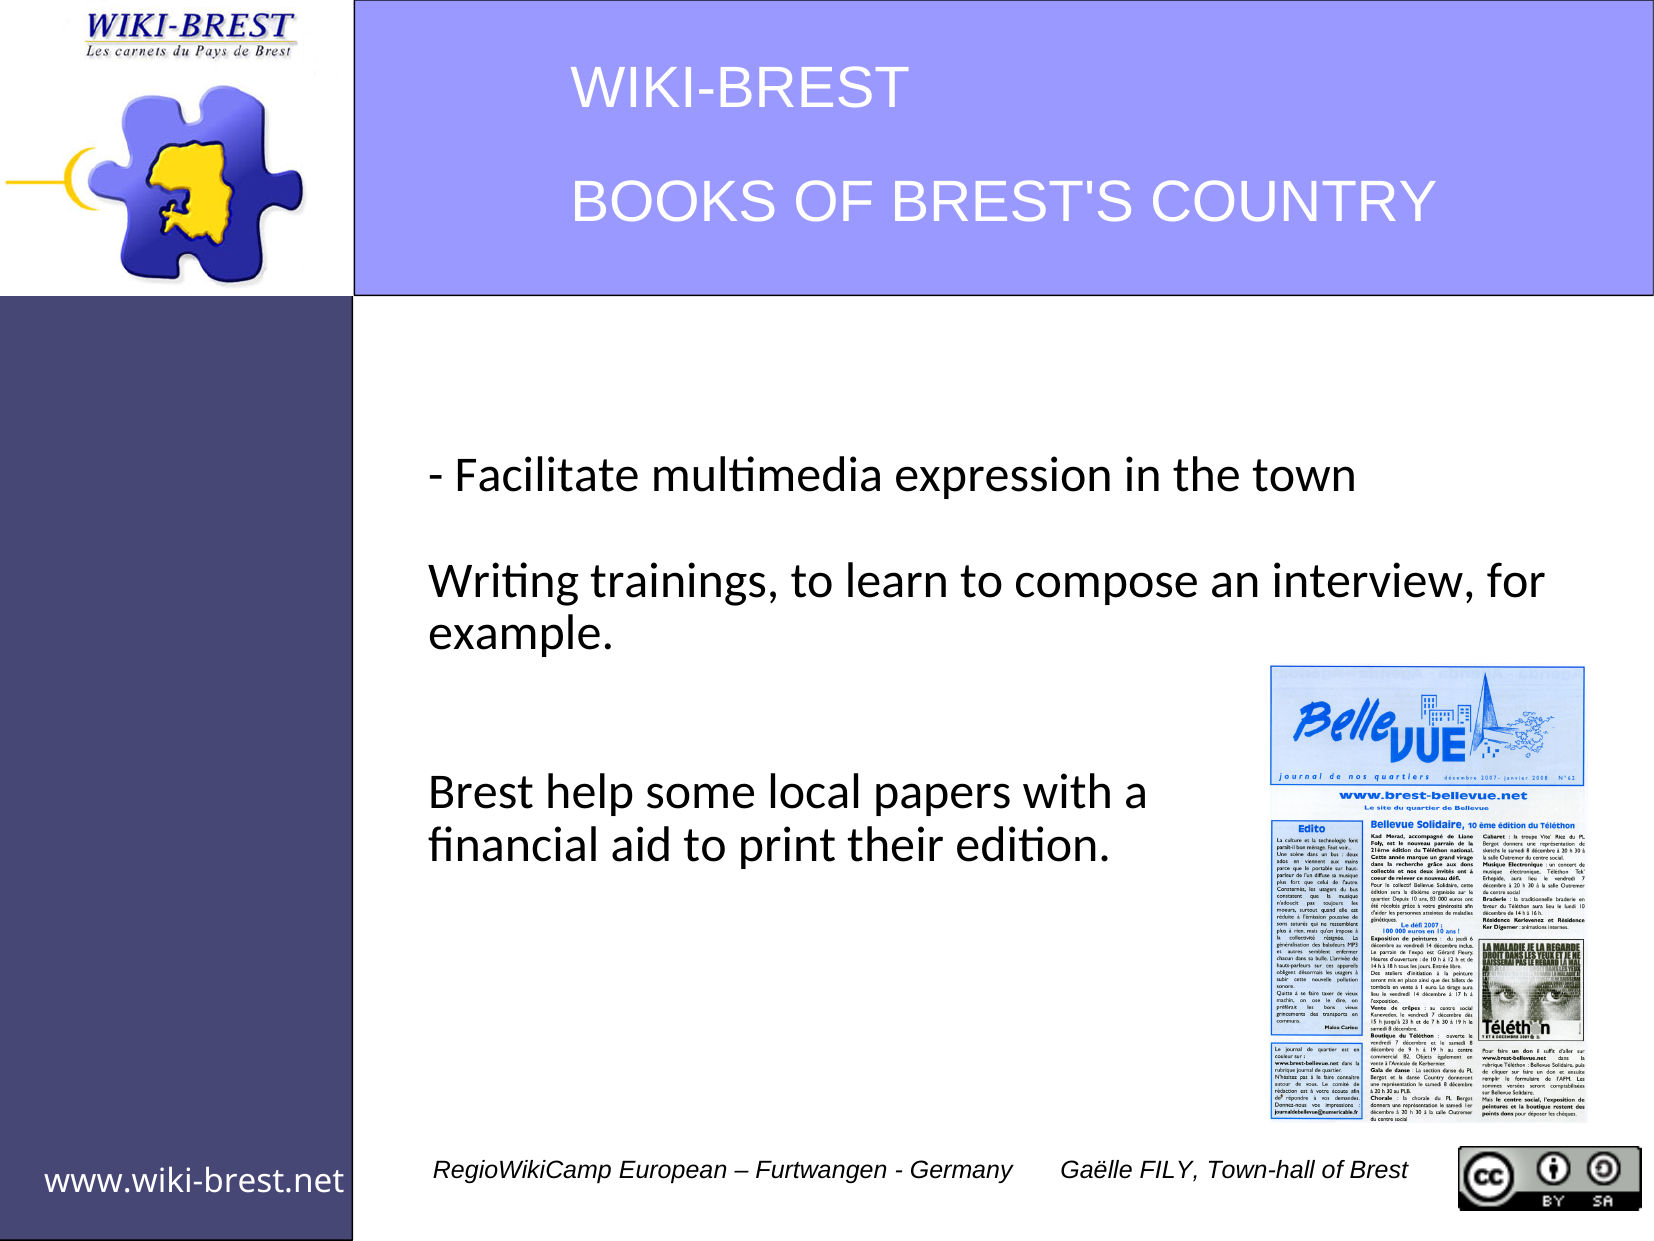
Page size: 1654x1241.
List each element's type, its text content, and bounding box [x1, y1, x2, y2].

picture [0, 0, 353, 296]
text_box - Facilitate multimedia expression in the town Writing trainings, to learn to compose an interview, for example. Brest help some local papers with a financial aid to print their edition. [413, 441, 1565, 942]
picture [1458, 1146, 1642, 1211]
picture [1269, 663, 1588, 1123]
